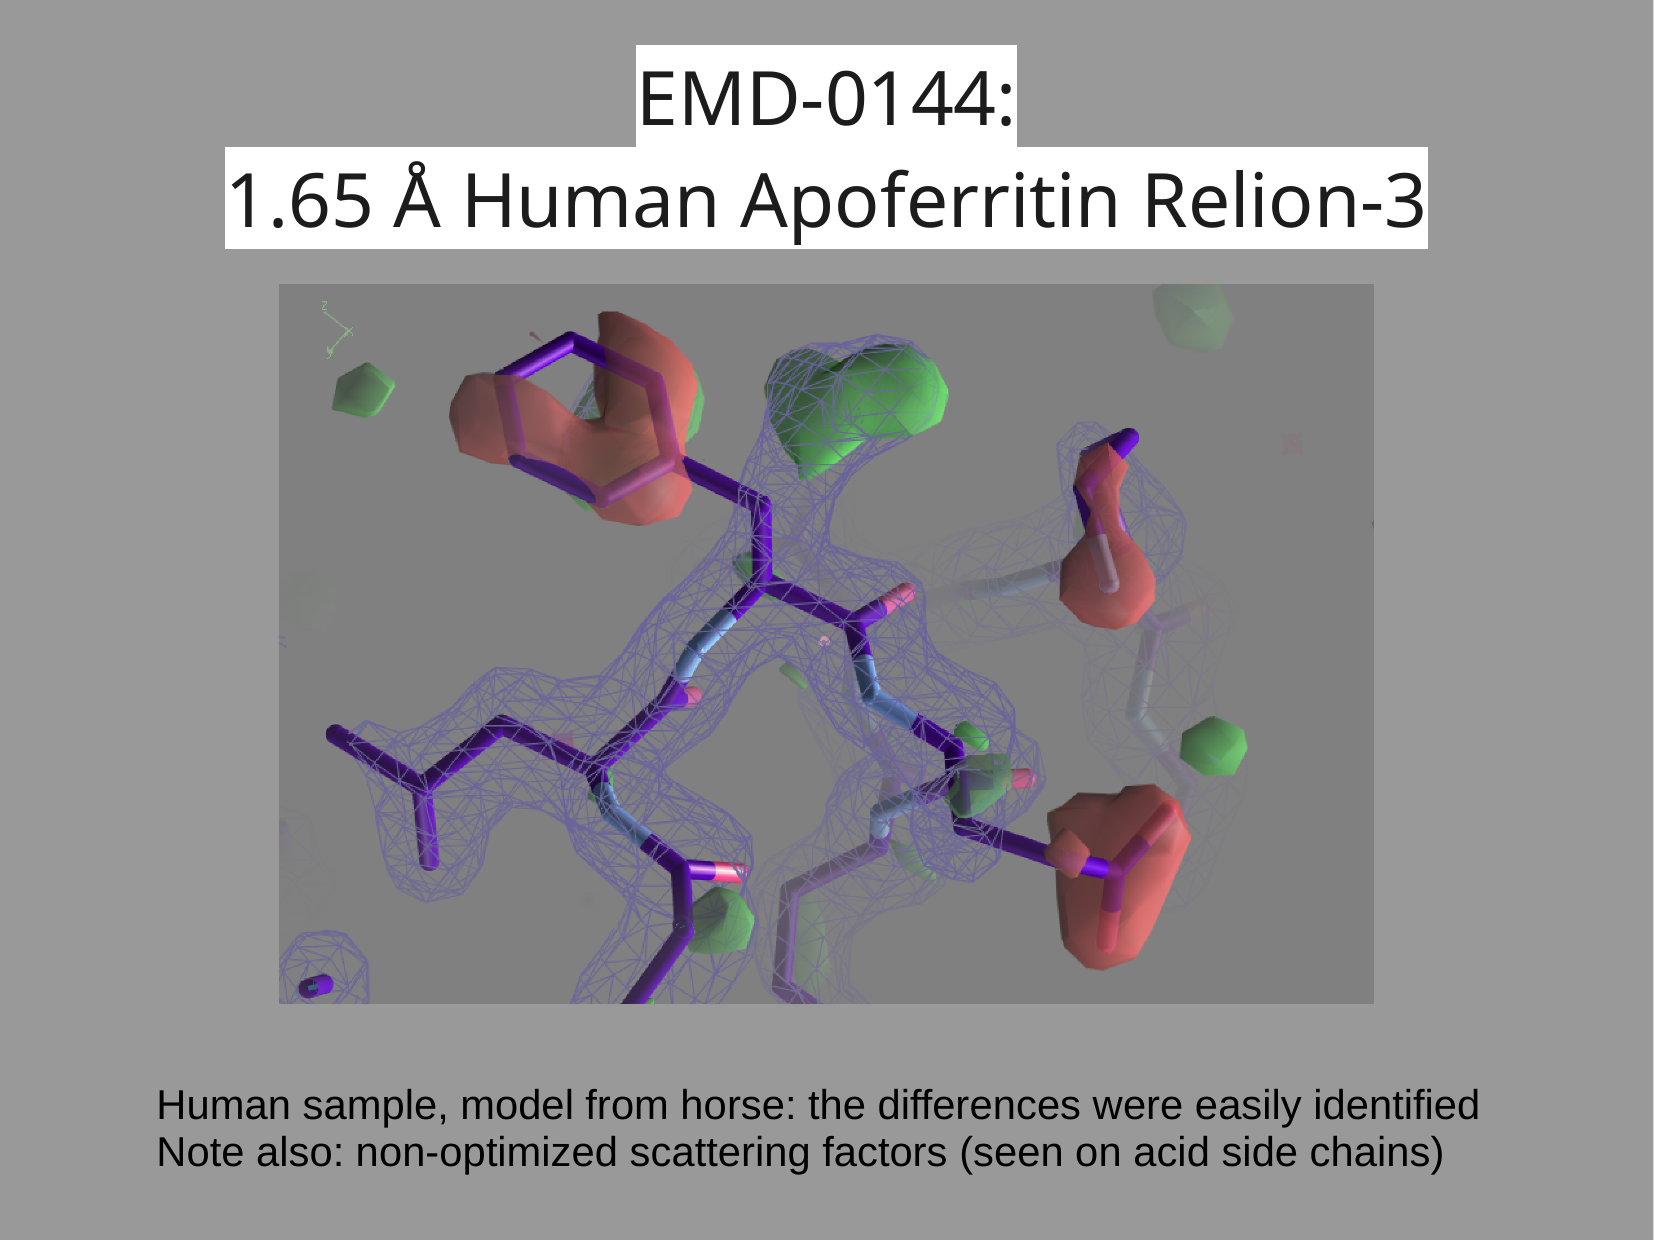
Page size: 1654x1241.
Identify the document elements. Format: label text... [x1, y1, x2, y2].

title EMD-0144: 1.65 Å Human Apoferritin Relion-3 [82, 43, 1571, 251]
picture [279, 284, 1374, 1004]
text_box Human sample, model from horse: the differences were easily identified Note also: non-optimized scattering factors (seen on acid side chains) [141, 1074, 1560, 1241]
